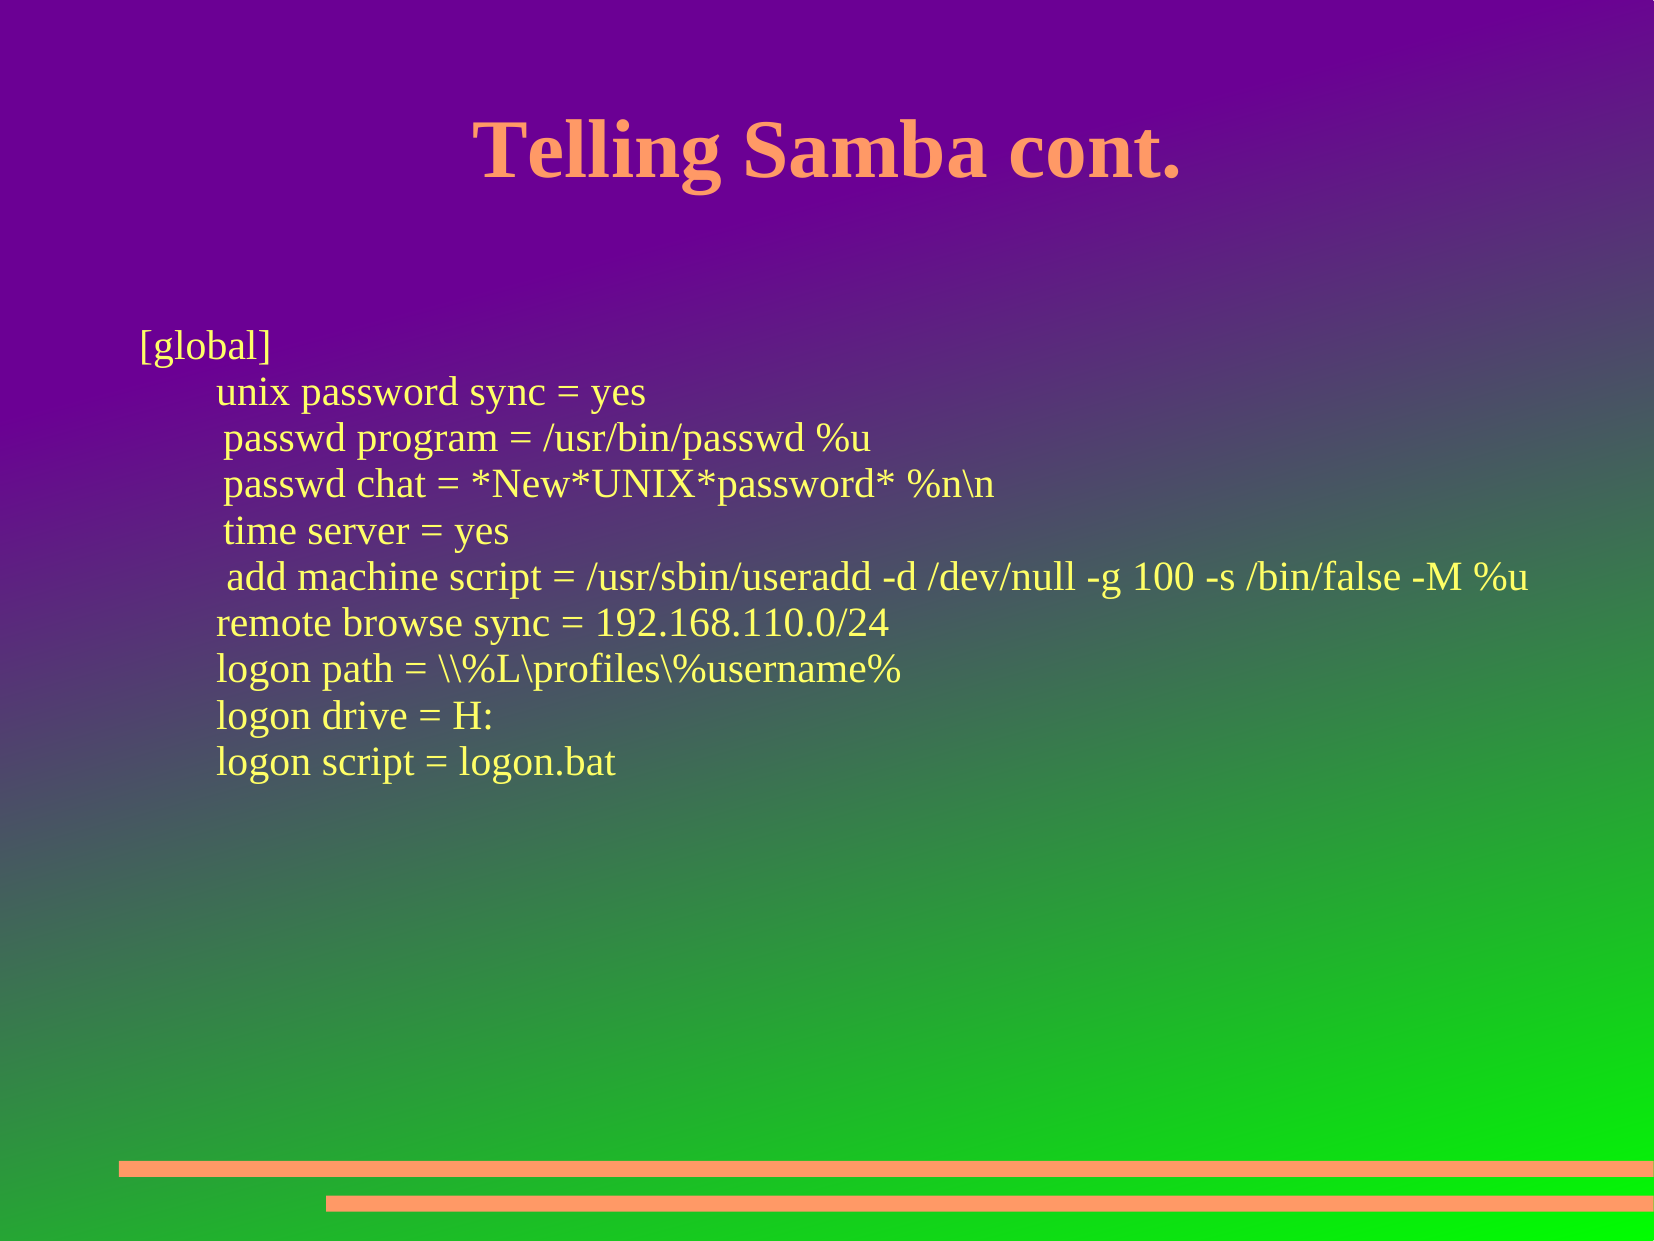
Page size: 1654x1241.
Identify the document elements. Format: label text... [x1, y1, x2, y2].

title Telling Samba cont. [121, 46, 1534, 254]
list [global] unix password sync = yes passwd program = /usr/bin/passwd %u passwd chat = *New*UNIX*password* %n\n time server = yes add machine script = /usr/sbin/useradd -d /dev/null -g 100 -s /bin/false -M %u remote browse sync = 192.168.110.0/24 logon path = \\%L\profiles\%username% logon drive = H: logon script = logon.bat [121, 322, 1561, 1133]
